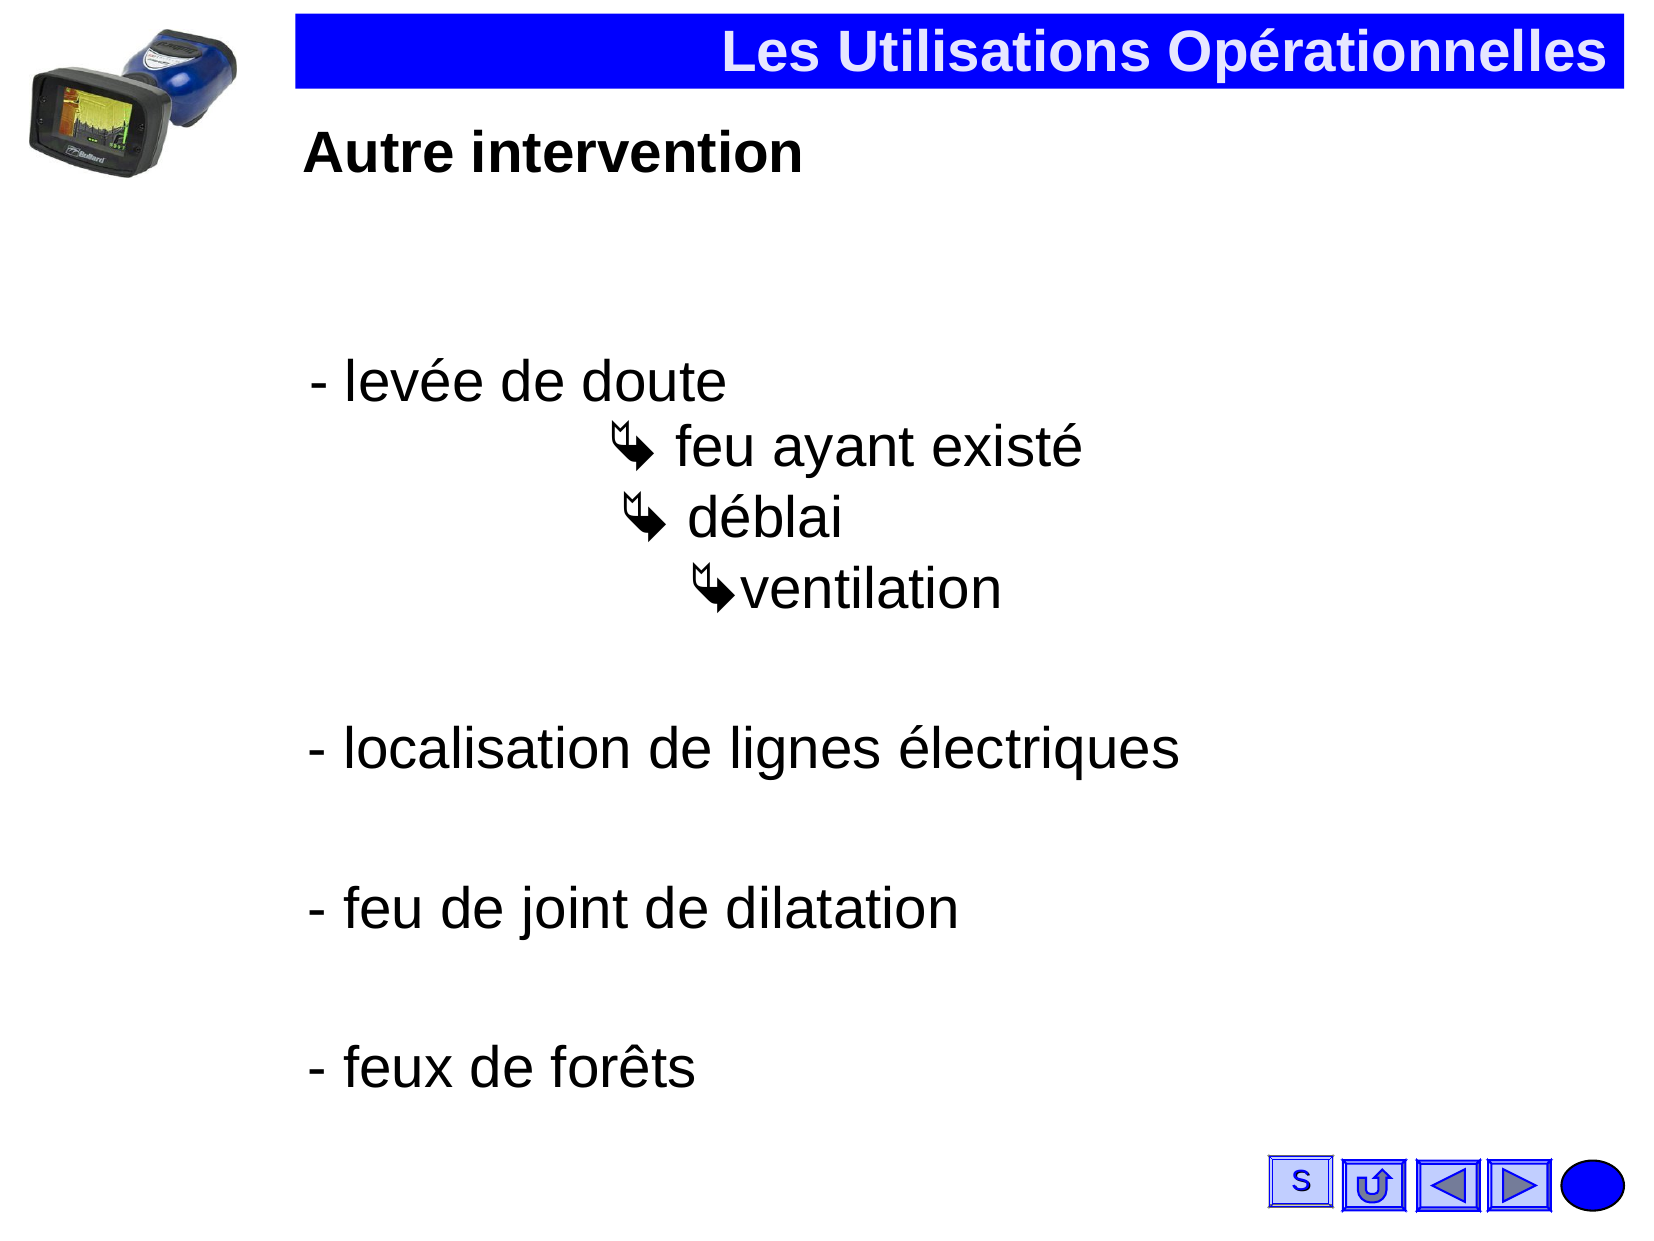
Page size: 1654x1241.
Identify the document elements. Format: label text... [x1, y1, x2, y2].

picture [29, 29, 237, 178]
text_box [1561, 1160, 1625, 1211]
text_box Les Utilisations Opérationnelles [295, 13, 1625, 89]
text_box Autre intervention [287, 112, 821, 193]
list - levée de doute  feu ayant existé  déblai ventilation [238, 341, 1514, 637]
list - localisation de lignes électriques - feu de joint de dilatation - feux de forêts [236, 708, 1512, 1106]
